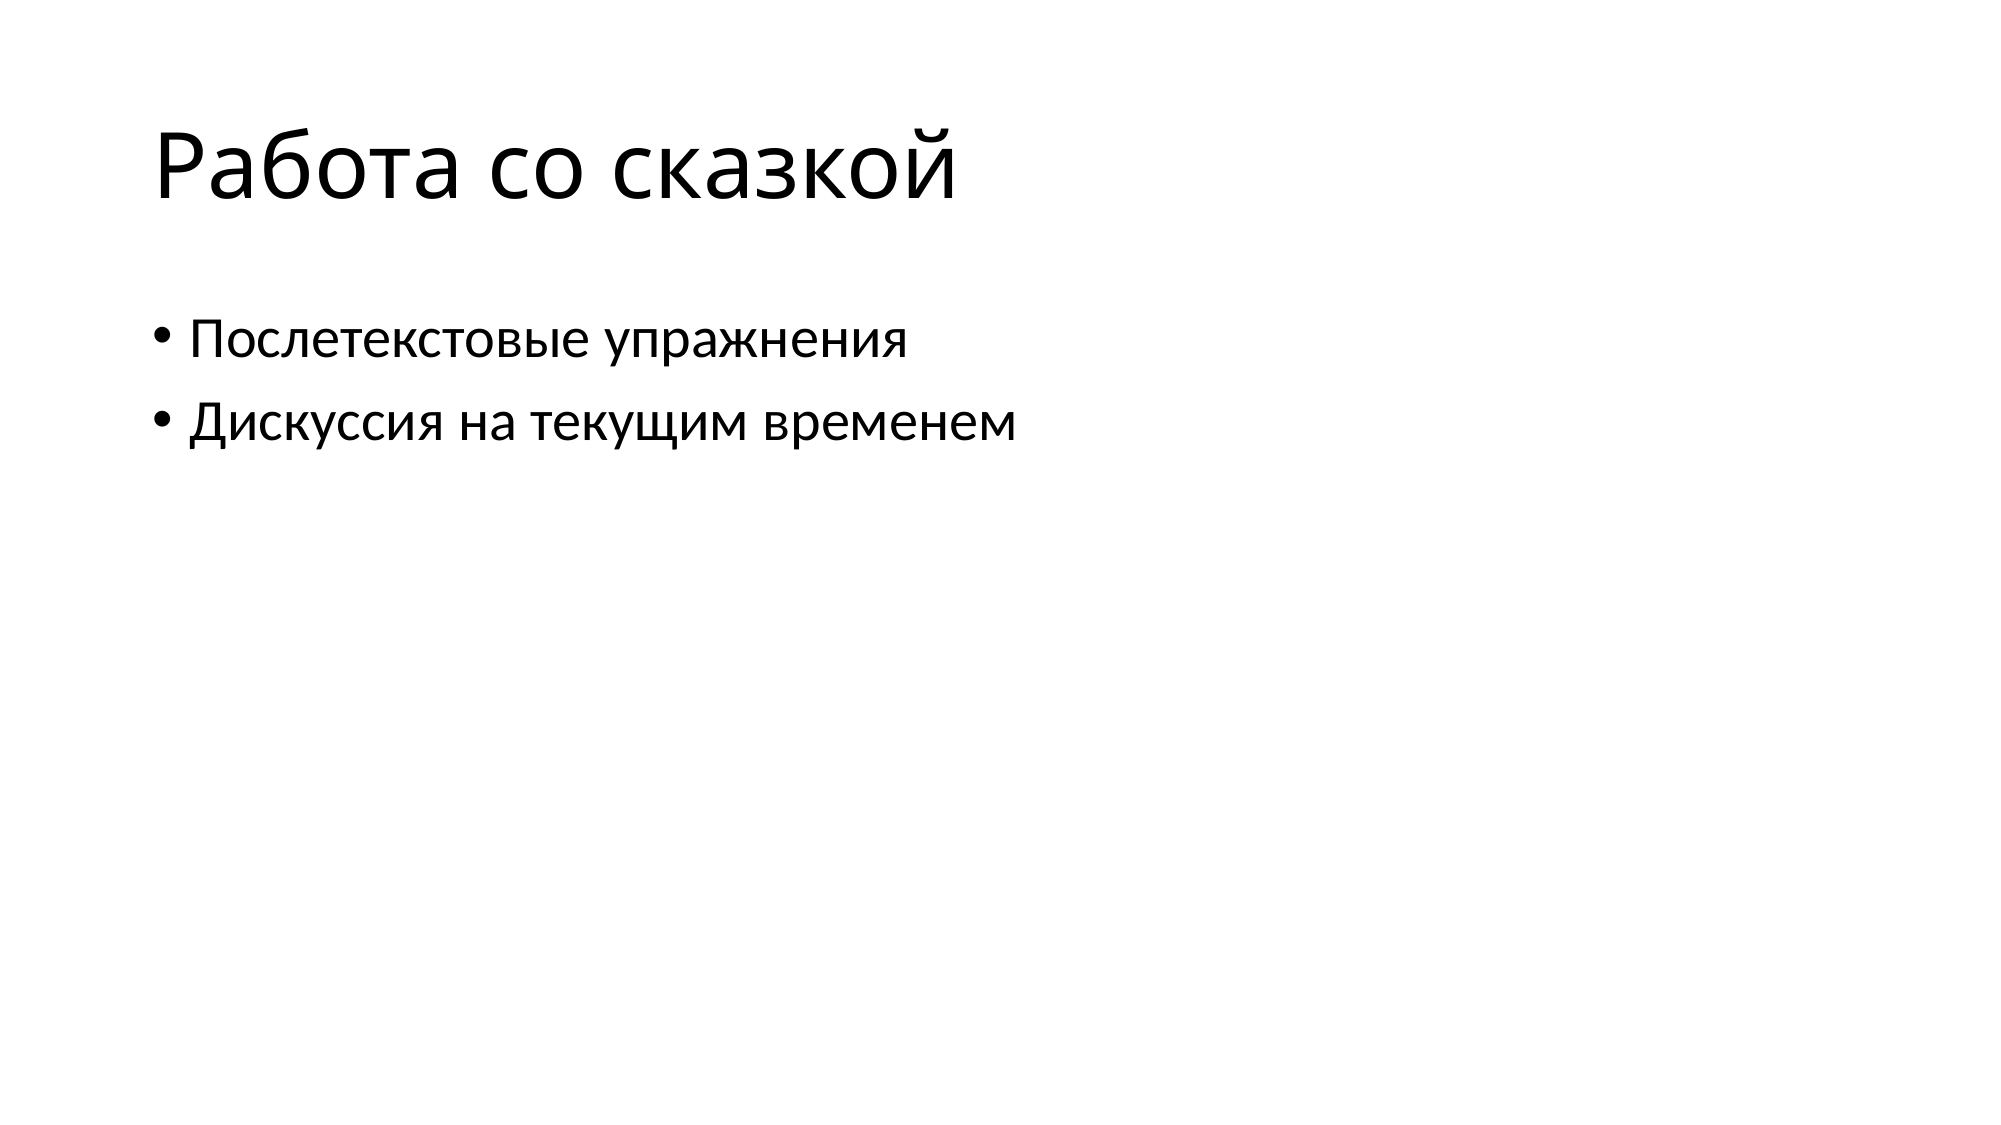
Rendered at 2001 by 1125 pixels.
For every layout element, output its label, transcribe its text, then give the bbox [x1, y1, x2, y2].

list Послетекстовые упражнения Дискуссия на текущим временем [137, 299, 1863, 1014]
title Работа со сказкой [137, 59, 1863, 278]
